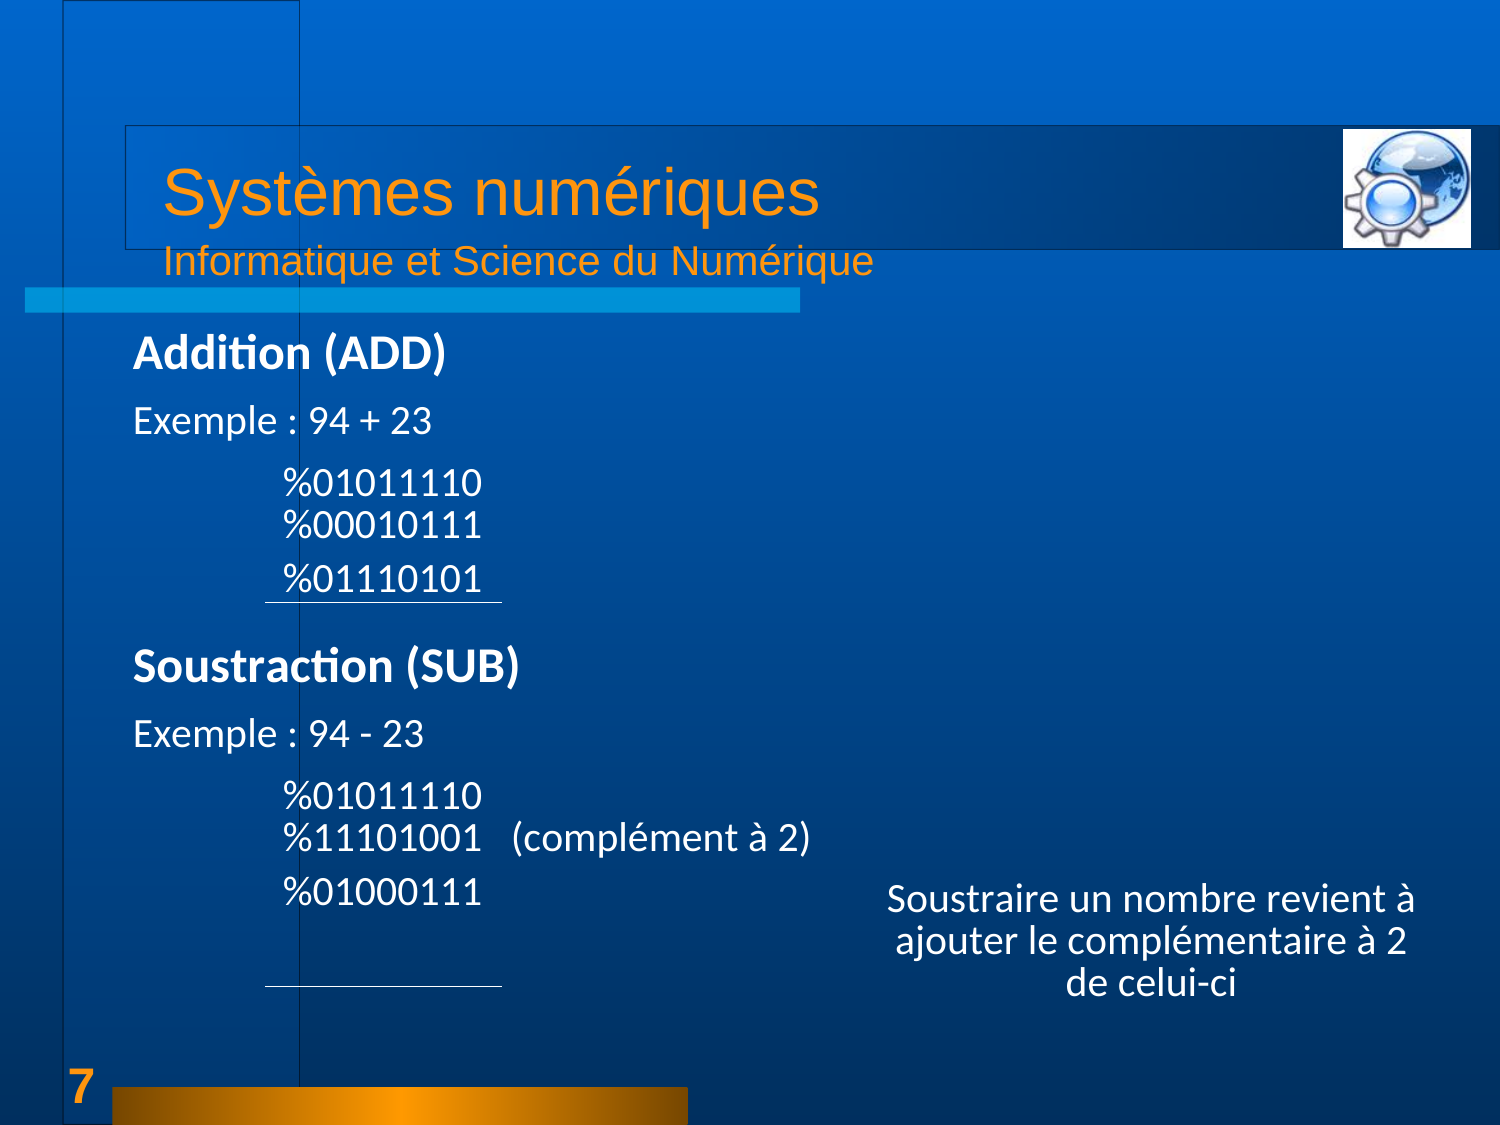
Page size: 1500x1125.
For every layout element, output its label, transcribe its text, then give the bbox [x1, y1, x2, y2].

picture [1343, 129, 1471, 248]
text_box Addition (ADD) Exemple : 94 + 23 %01011110 %00010111 %01110101 Soustraction (SUB) Exemple : 94 - 23 %01011110 %11101001 (complément à 2) %01000111 [118, 324, 857, 1053]
text_box Soustraire un nombre revient à ajouter le complémentaire à 2 de celui-ci [856, 874, 1447, 1081]
